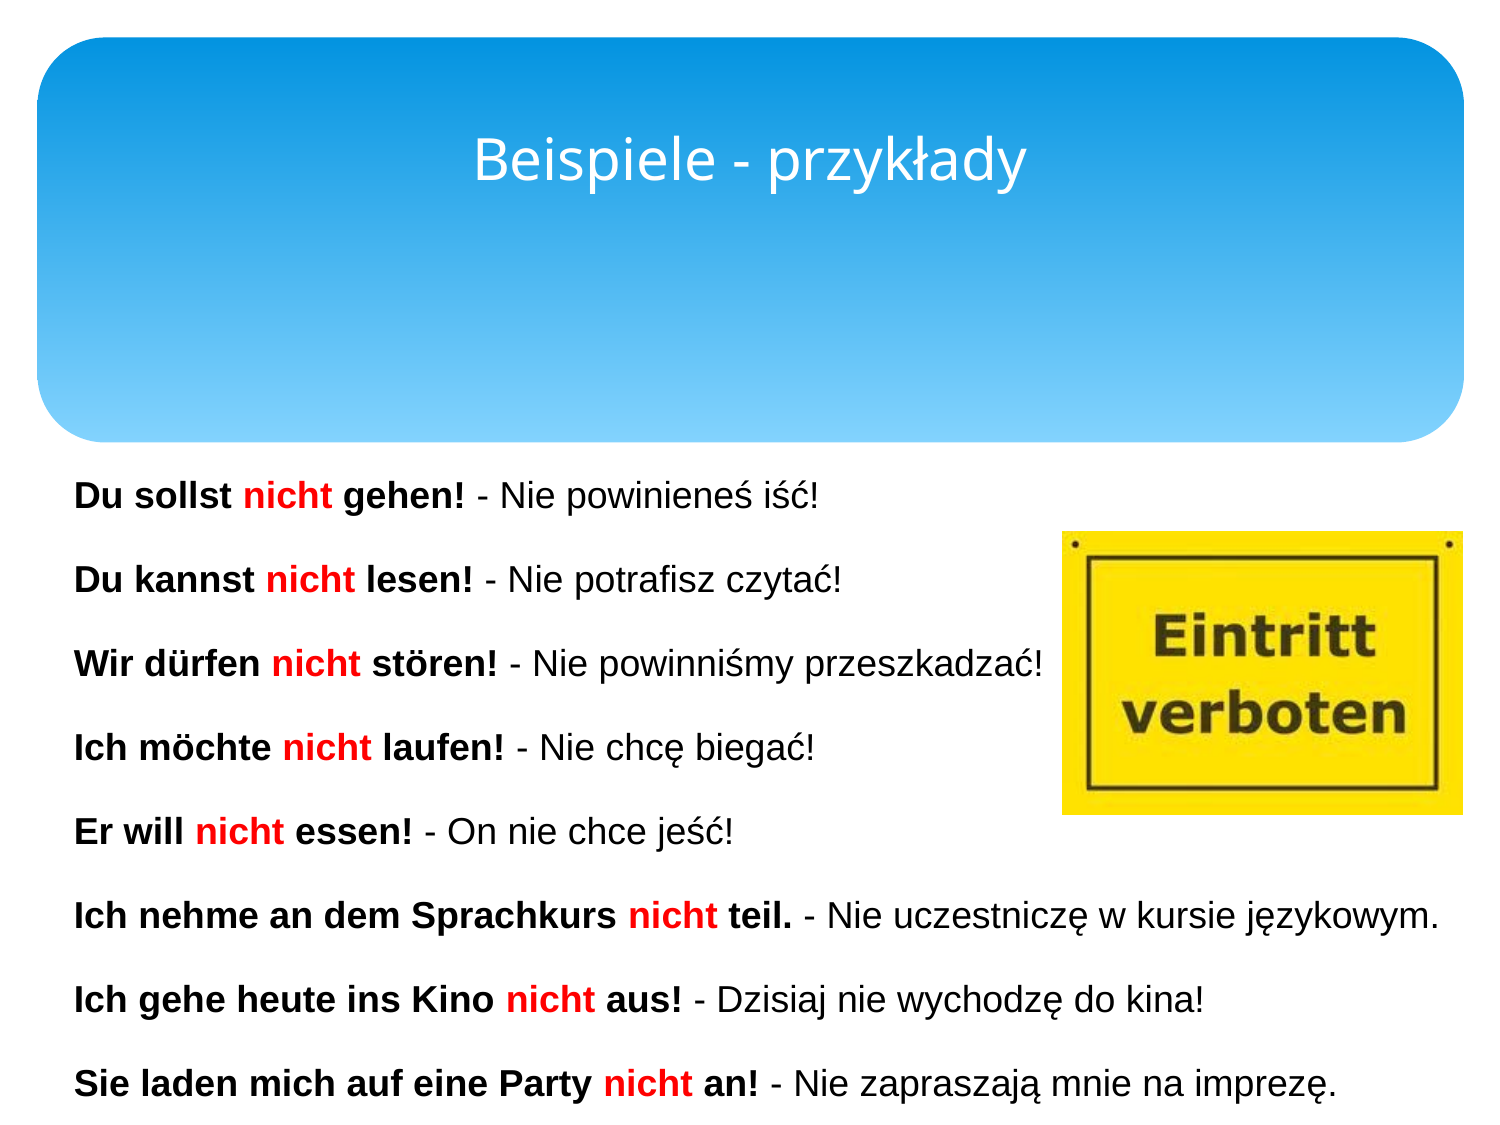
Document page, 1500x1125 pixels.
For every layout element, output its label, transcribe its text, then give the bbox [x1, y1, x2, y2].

title Beispiele - przykłady [75, 0, 1425, 338]
text_box Du sollst nicht gehen! - Nie powinieneś iść! Du kannst nicht lesen! - Nie potrafisz czytać! Wir dürfen nicht stören! - Nie powinniśmy przeszkadzać! Ich möchte nicht laufen! - Nie chcę biegać! Er will nicht essen! - On nie chce jeść! Ich nehme an dem Sprachkurs nicht teil. - Nie uczestniczę w kursie językowym. Ich gehe heute ins Kino nicht aus! - Dzisiaj nie wychodzę do kina! Sie laden mich auf eine Party nicht an! - Nie zapraszają mnie na imprezę. [59, 467, 1453, 1124]
picture [1062, 531, 1463, 815]
